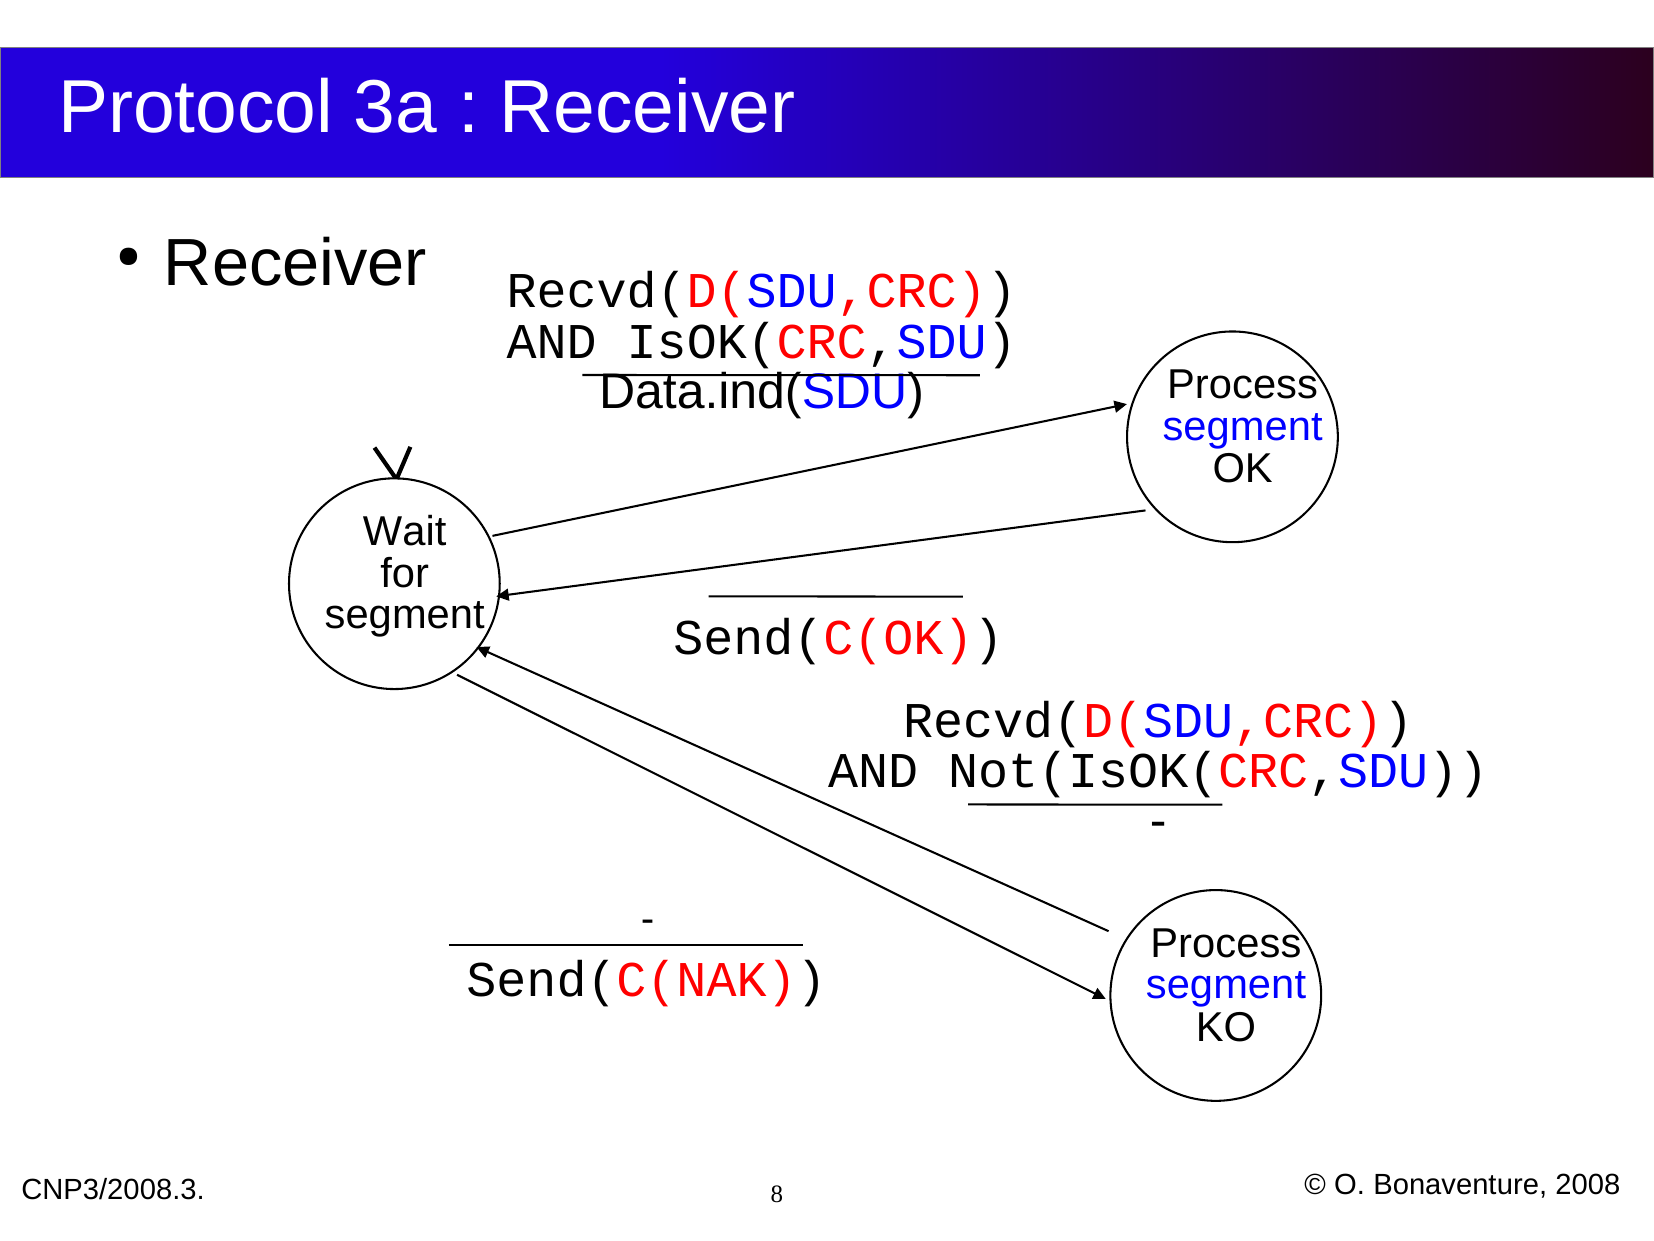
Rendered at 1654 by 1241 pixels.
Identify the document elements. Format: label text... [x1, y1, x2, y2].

title Protocol 3a : Receiver [10, 0, 1000, 219]
text_box Process segment OK [1162, 364, 1323, 491]
text_box - [531, 885, 697, 946]
text_box Process segment KO [1145, 923, 1307, 1050]
text_box Recvd(D(SDU,CRC)) AND Not(IsOK(CRC,SDU)) - [828, 696, 1489, 849]
text_box Recvd(D(SDU,CRC)) AND IsOK(CRC,SDU) Data.ind(SDU) [506, 267, 1017, 419]
text_box Recvd(D(SDU,CRC)) AND Not(IsOK(CRC,SDU)) - [828, 807, 921, 849]
list Receiver [116, 231, 1529, 1241]
text_box Wait for segment [324, 511, 485, 638]
text_box Send(C(NAK)) [466, 956, 977, 1058]
text_box Send(C(OK)) [673, 614, 1154, 715]
text_box CNP3/2008.3. [21, 1176, 116, 1212]
text_box © O. Bonaventure, 2008 [1529, 1170, 1622, 1201]
